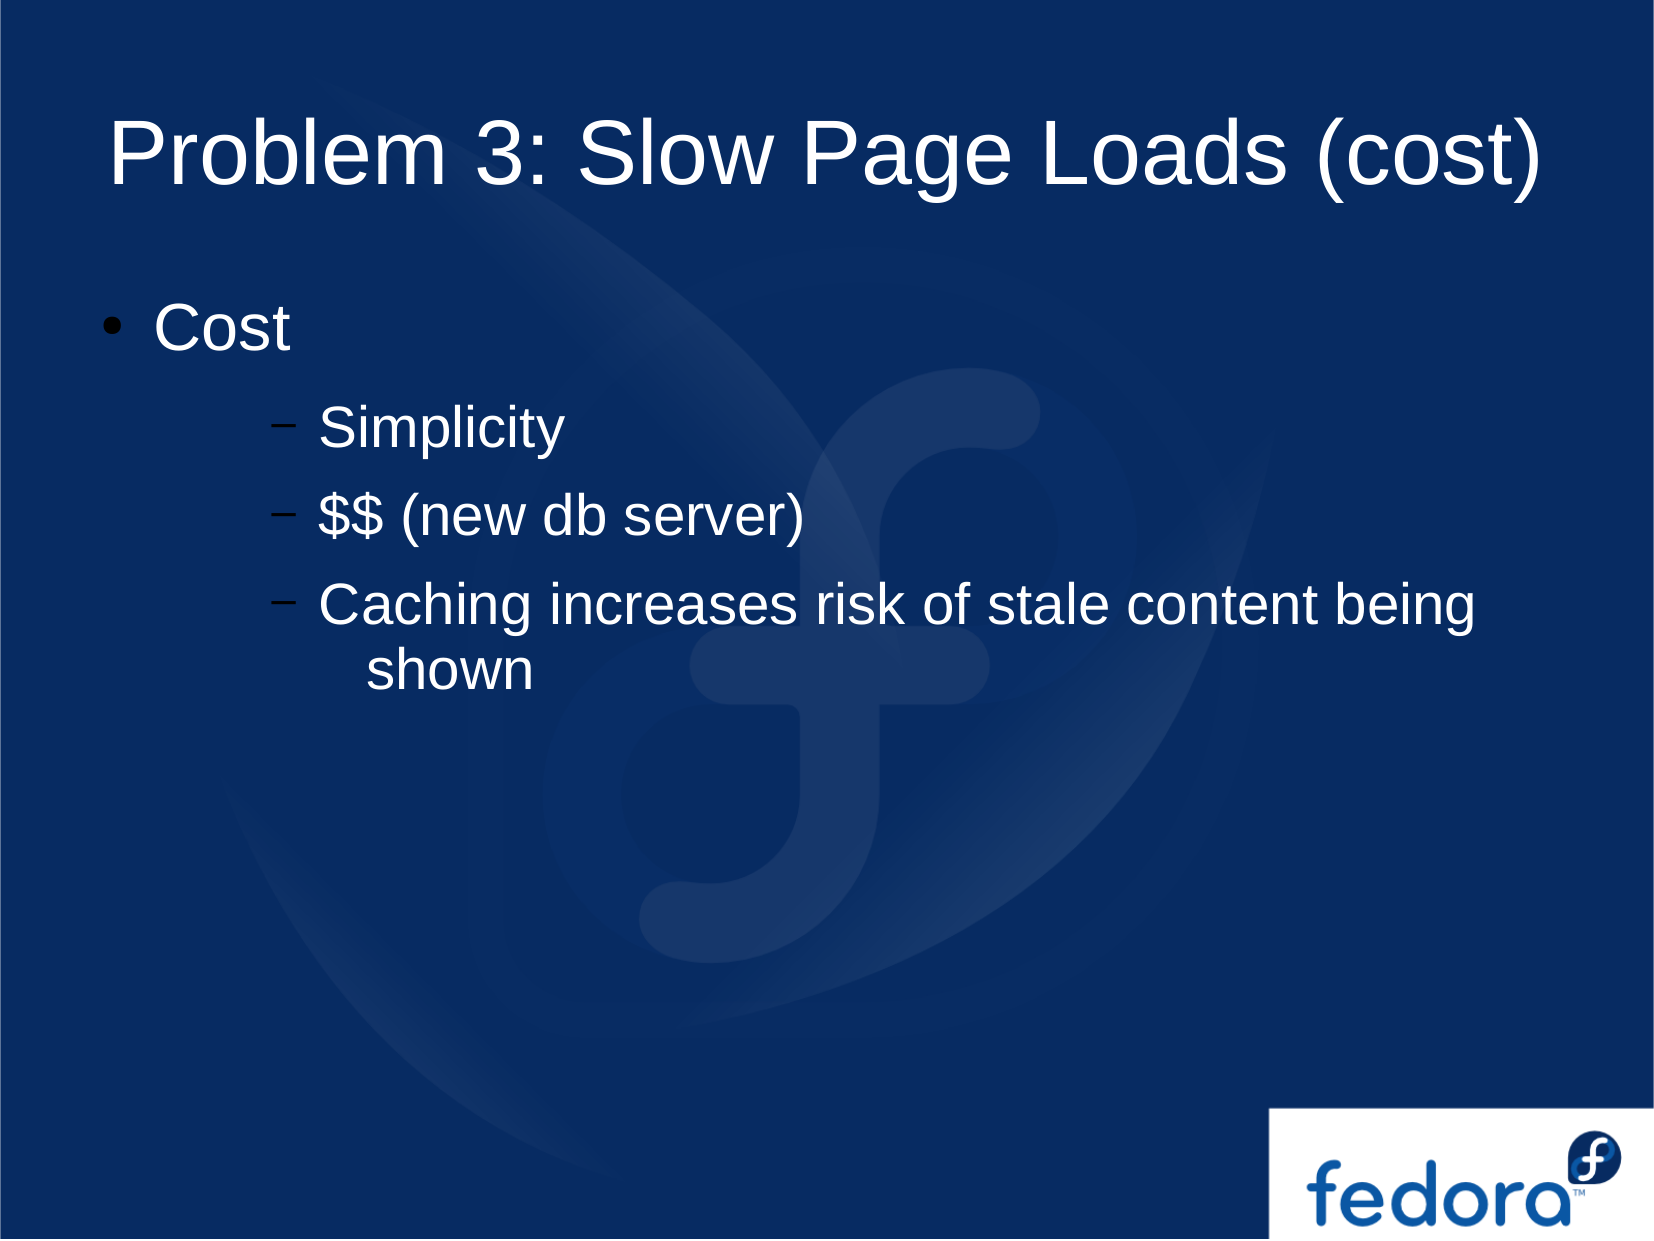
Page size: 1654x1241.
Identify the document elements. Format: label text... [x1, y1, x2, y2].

title Problem 3: Slow Page Loads (cost) [82, 56, 1571, 250]
picture [0, 0, 1654, 1239]
list Cost Simplicity $$ (new db server) Caching increases risk of stale content being shown [82, 290, 1571, 1094]
